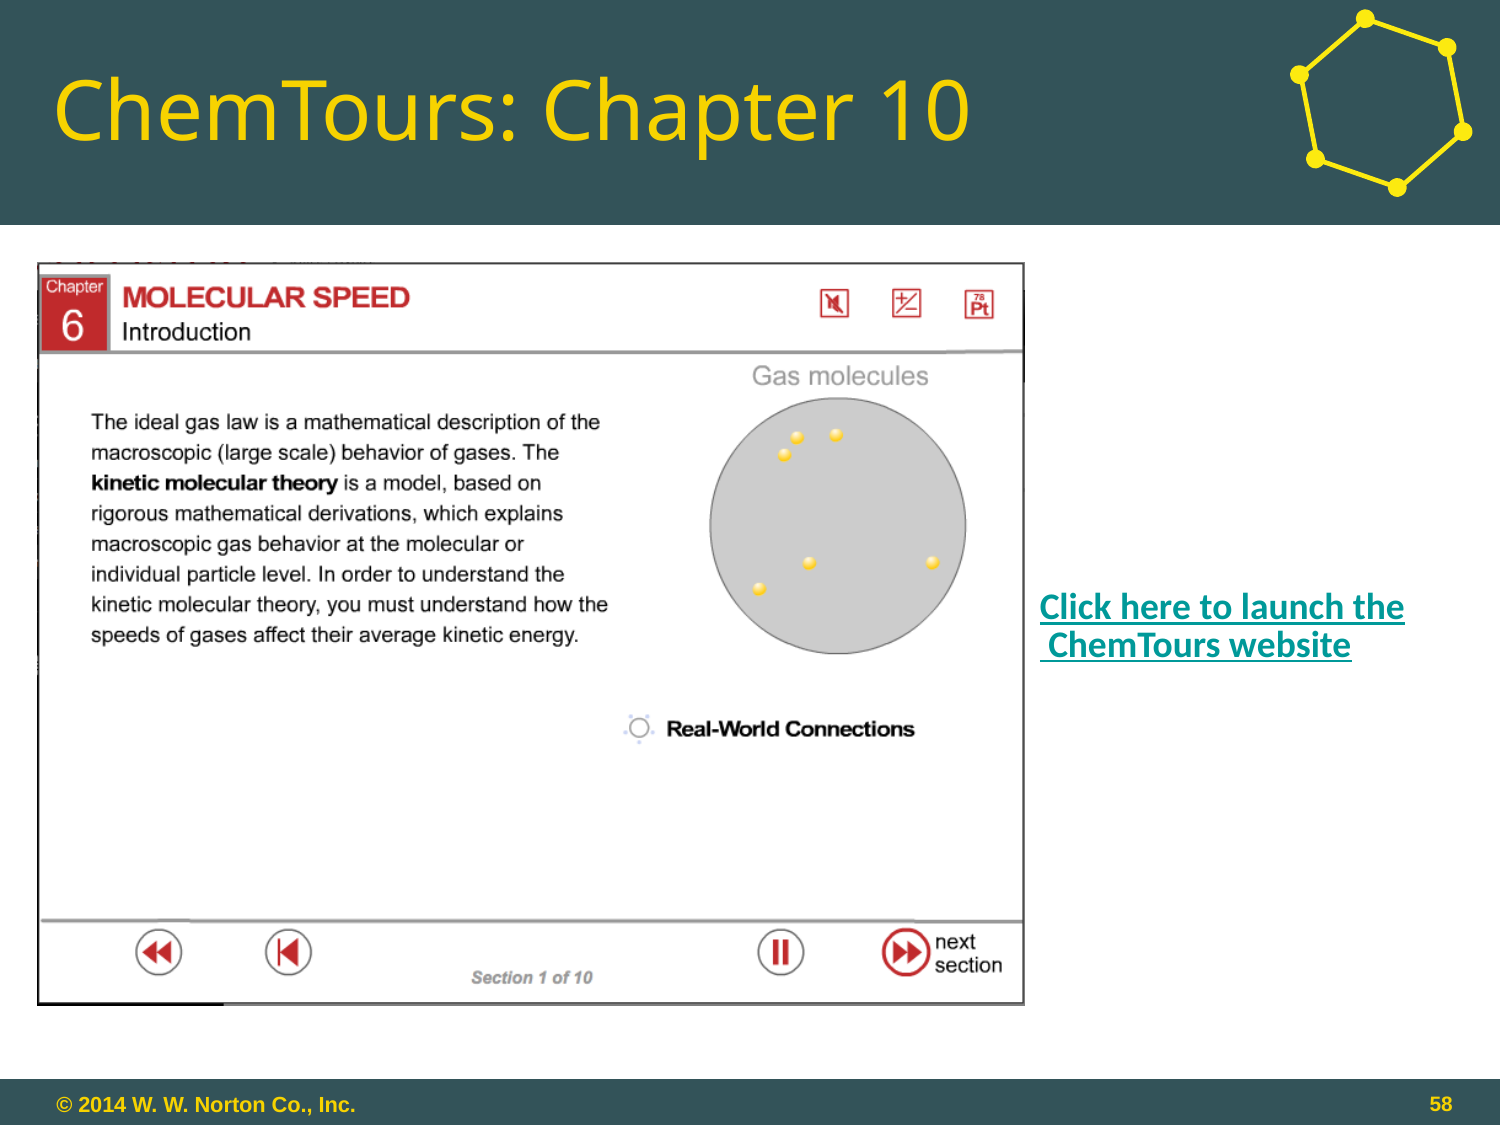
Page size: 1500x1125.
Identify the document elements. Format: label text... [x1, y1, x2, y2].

slide_number <number> [1411, 1086, 1468, 1119]
text_box Click here to launch the ChemTours website [1025, 574, 1425, 635]
title ChemTours: Chapter 10 [37, 19, 1163, 195]
picture [37, 262, 1025, 1006]
